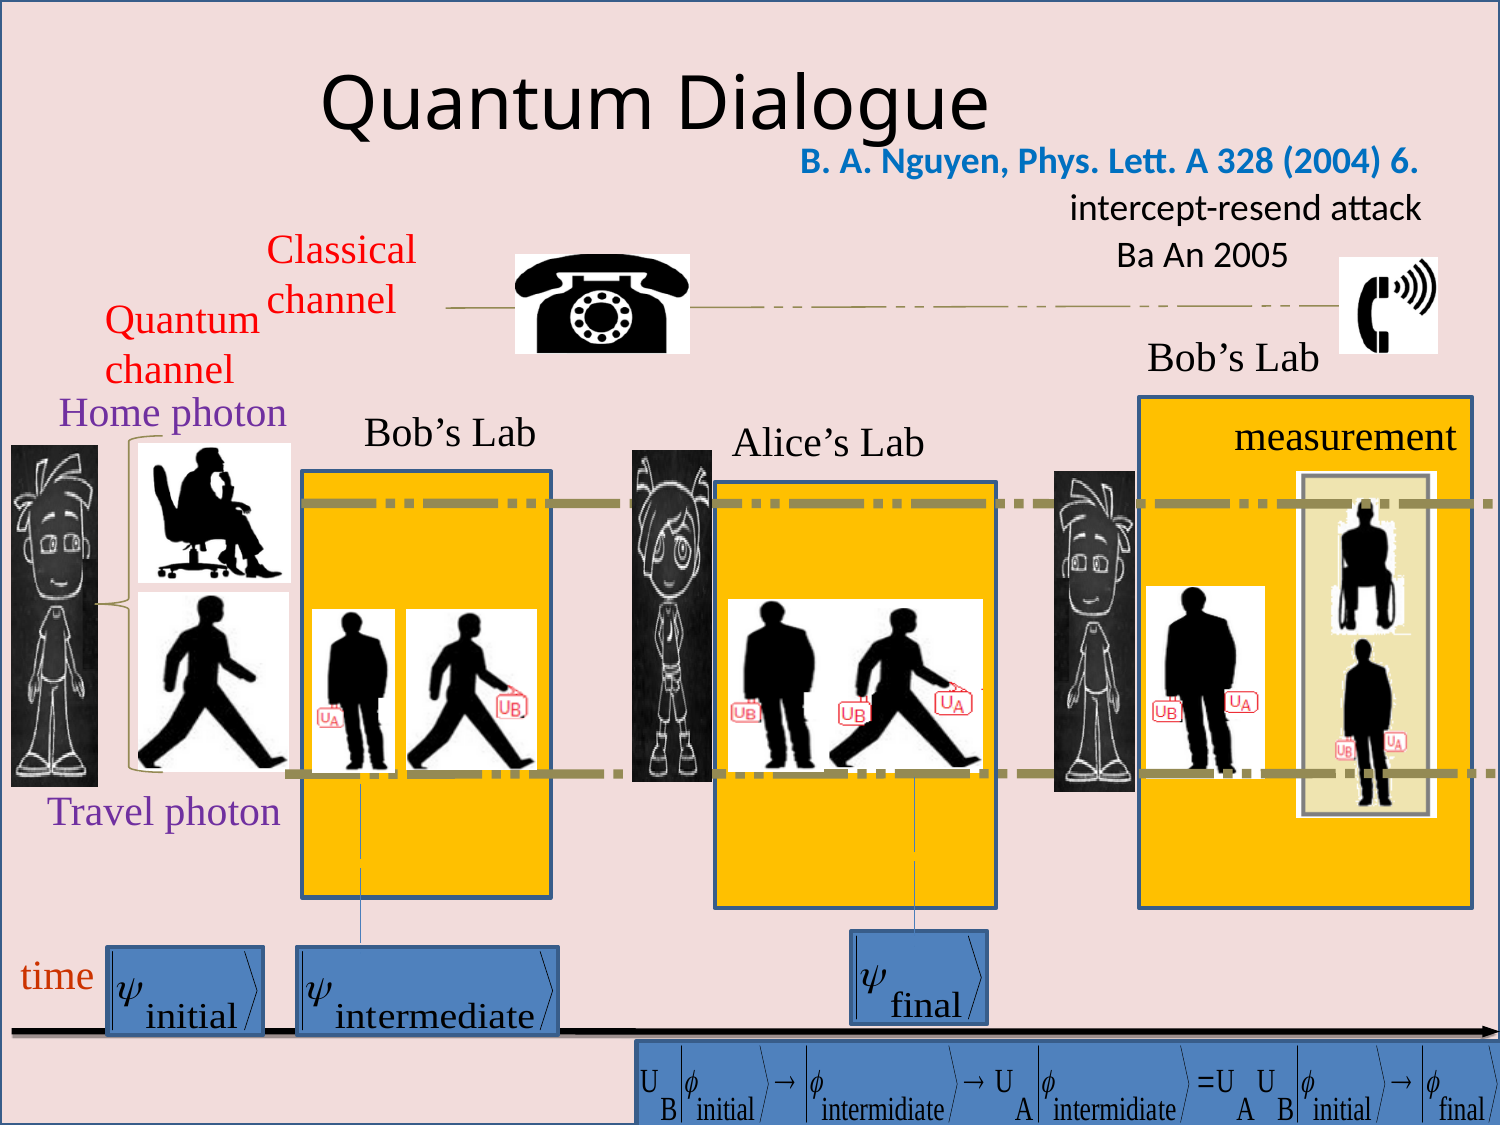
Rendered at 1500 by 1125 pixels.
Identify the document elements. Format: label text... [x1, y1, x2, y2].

text_box Quantum Dialogue [304, 46, 1266, 153]
text_box Bob’s Lab [1132, 322, 1337, 388]
picture [728, 599, 983, 773]
picture [515, 254, 690, 354]
text_box time [0, 937, 120, 1009]
picture [138, 446, 291, 583]
text_box Travel photon [26, 773, 317, 845]
text_box Ba An 2005 [1101, 222, 1307, 284]
text_box [0, 0, 1500, 1031]
chart [638, 1042, 1500, 1125]
text_box Alice’s Lab [716, 407, 942, 474]
picture [11, 445, 98, 787]
text_box Home photon [38, 375, 317, 446]
text_box Classical channel [246, 212, 445, 334]
picture [1296, 471, 1437, 818]
text_box B. A. Nguyen, Phys. Lett. A 328 (2004) 6. [785, 129, 1435, 189]
chart [298, 948, 556, 1033]
picture [138, 592, 289, 772]
text_box [0, 1009, 1500, 1125]
picture [632, 450, 712, 782]
picture [406, 609, 537, 770]
text_box measurement [1214, 398, 1479, 470]
picture [1146, 586, 1265, 779]
picture [1054, 471, 1135, 792]
text_box Quantum channel [84, 281, 282, 375]
text_box intercept-resend attack [1055, 176, 1437, 236]
picture [1339, 257, 1438, 354]
text_box Bob’s Lab [348, 396, 554, 463]
chart [109, 948, 262, 1033]
chart [853, 933, 985, 1022]
picture [312, 609, 395, 773]
